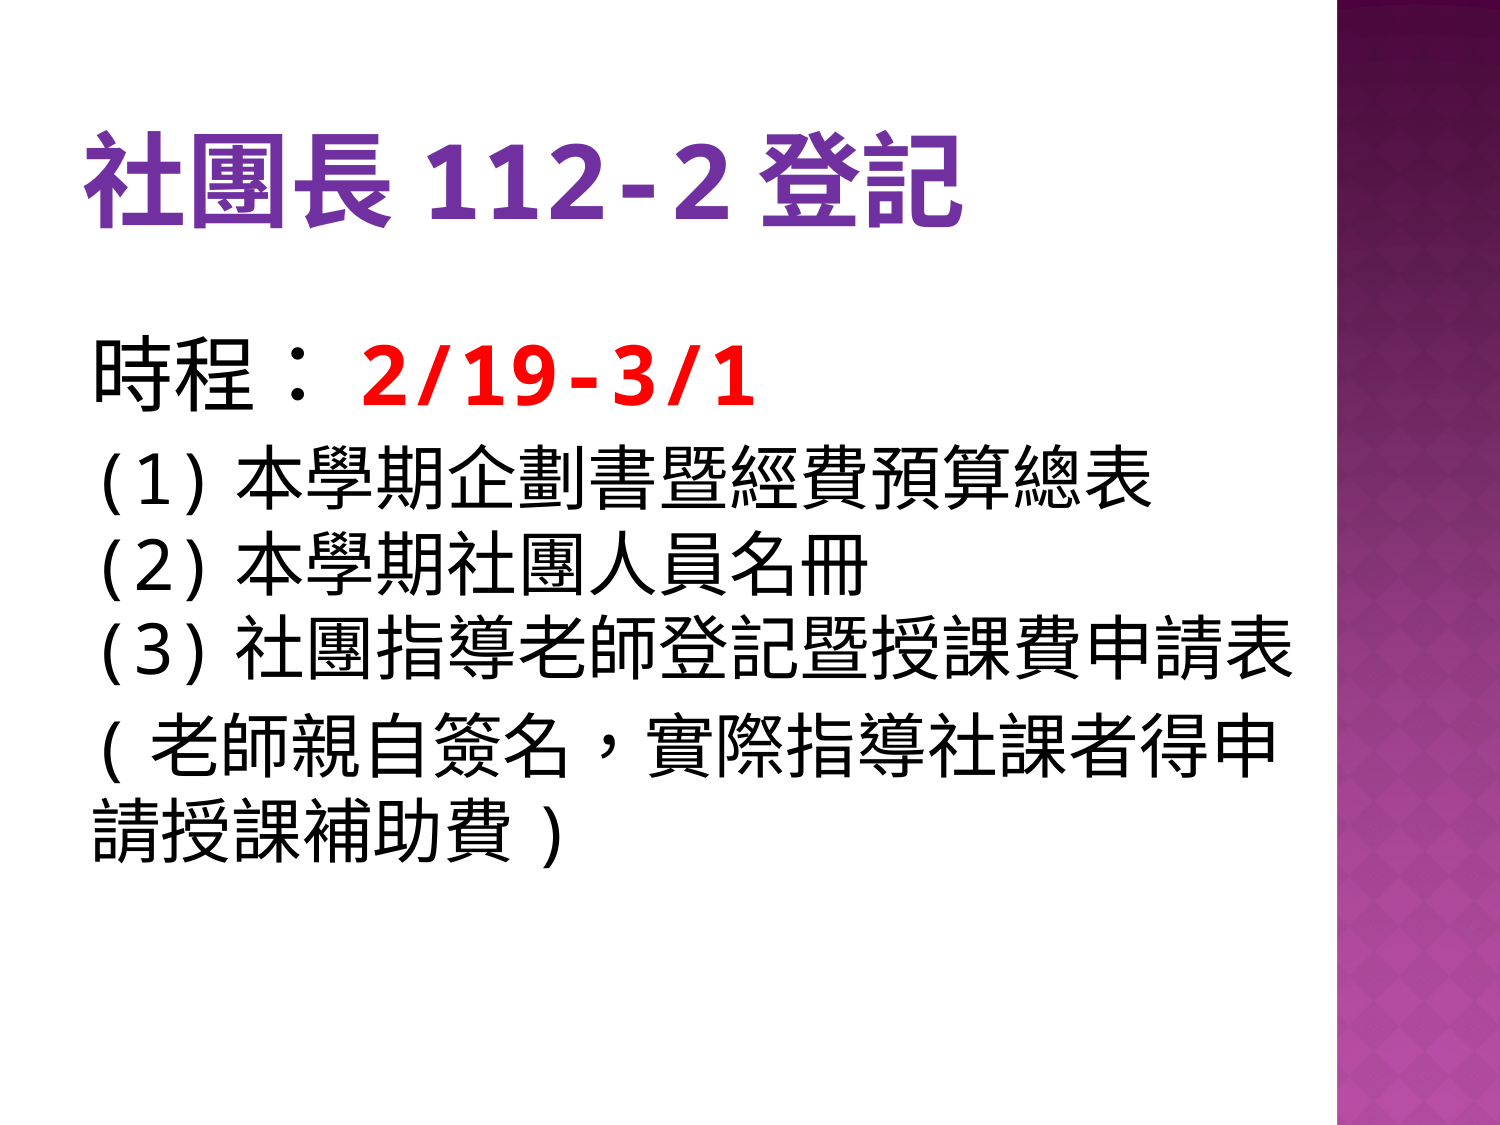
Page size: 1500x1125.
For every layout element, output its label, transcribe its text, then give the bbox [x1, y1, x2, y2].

list 時程：2/19-3/1 (1)本學期企劃書暨經費預算總表 (2)本學期社團人員名冊 (3)社團指導老師登記暨授課費申請表 (老師親自簽名，實際指導社課者得申請授課補助費) [75, 314, 1317, 1060]
title 社團長112-2登記 [75, 52, 1263, 241]
